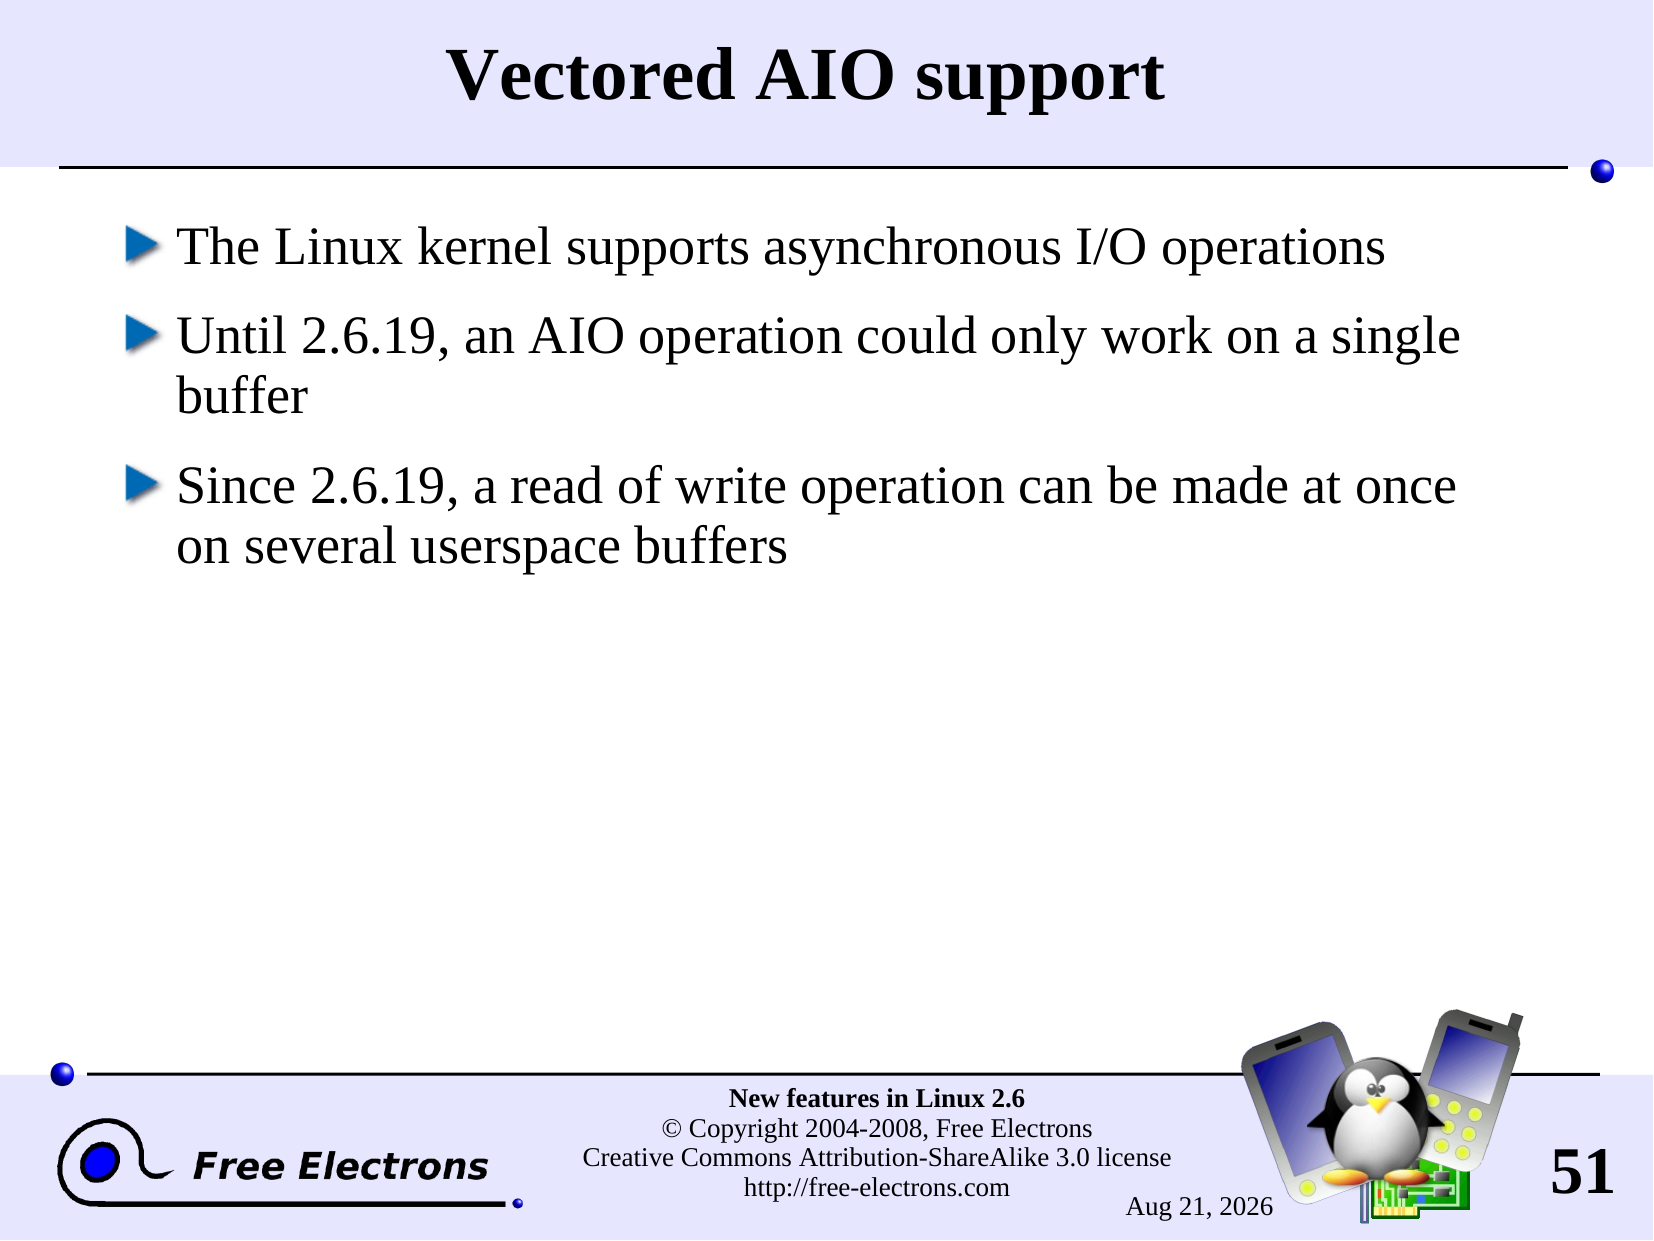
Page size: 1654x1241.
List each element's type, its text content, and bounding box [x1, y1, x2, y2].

list The Linux kernel supports asynchronous I/O operations Until 2.6.19, an AIO operation could only work on a single buffer Since 2.6.19, a read of write operation can be made at once on several userspace buffers [105, 216, 1518, 1066]
picture [50, 1107, 527, 1216]
title Vectored AIO support [60, 25, 1551, 124]
picture [1231, 1007, 1538, 1241]
